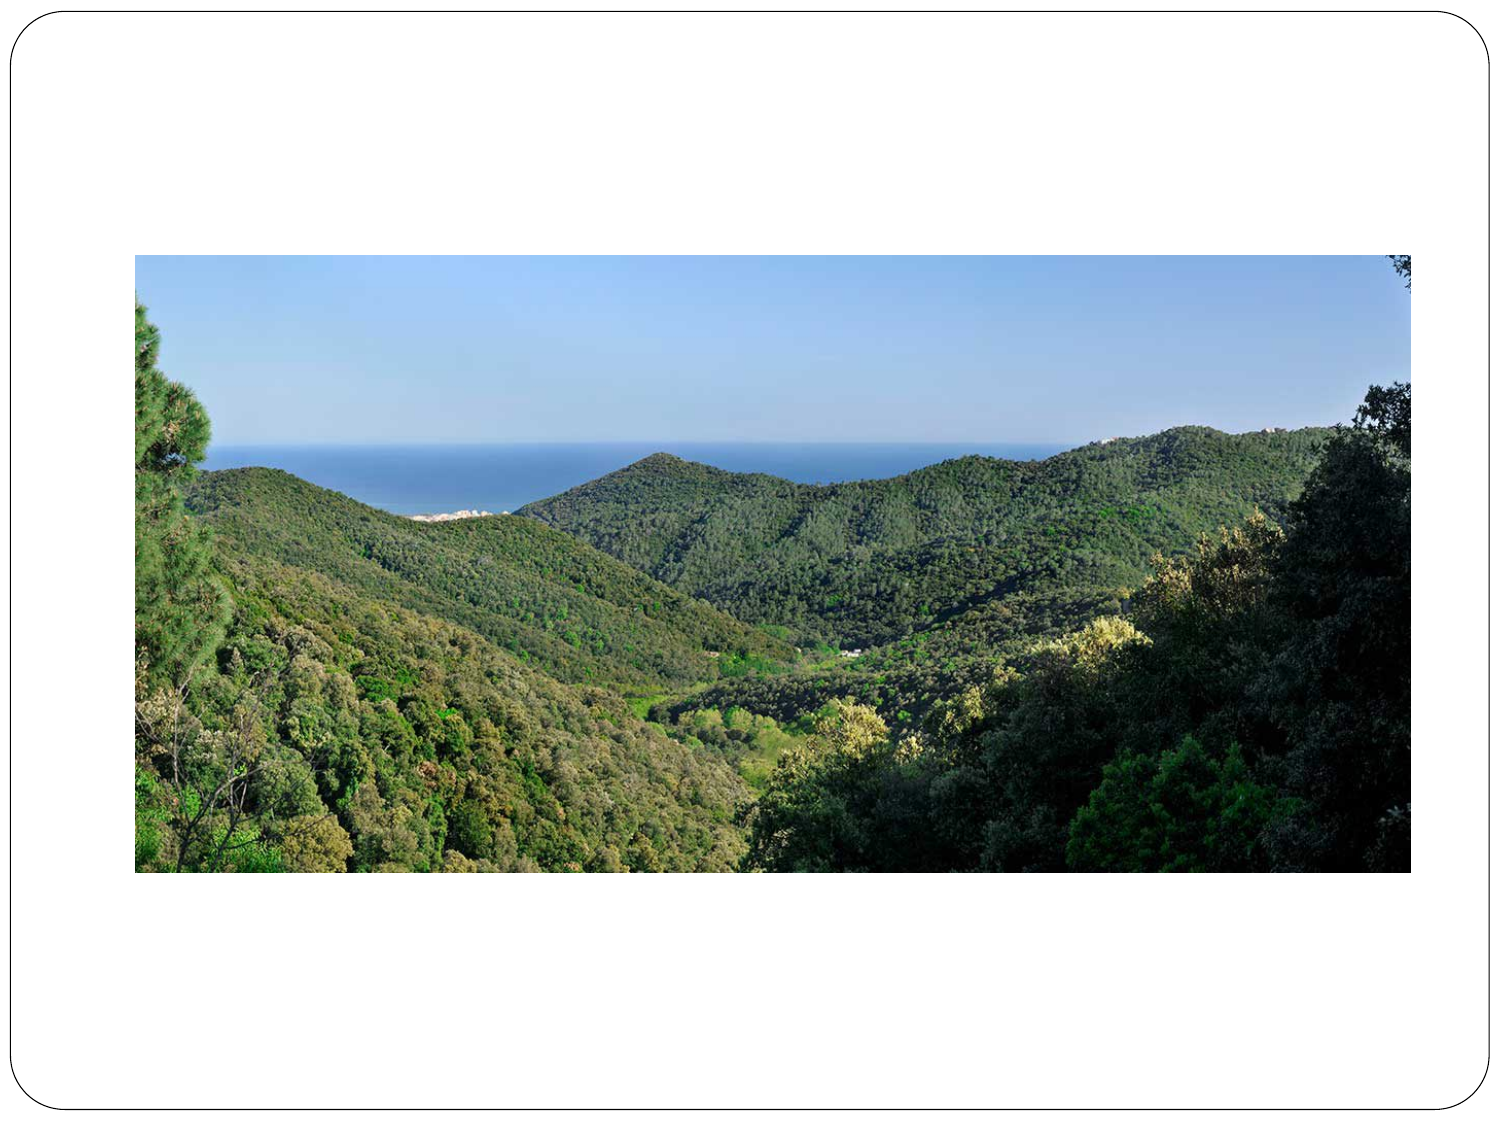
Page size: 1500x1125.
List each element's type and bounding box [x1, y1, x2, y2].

picture [135, 255, 1411, 873]
